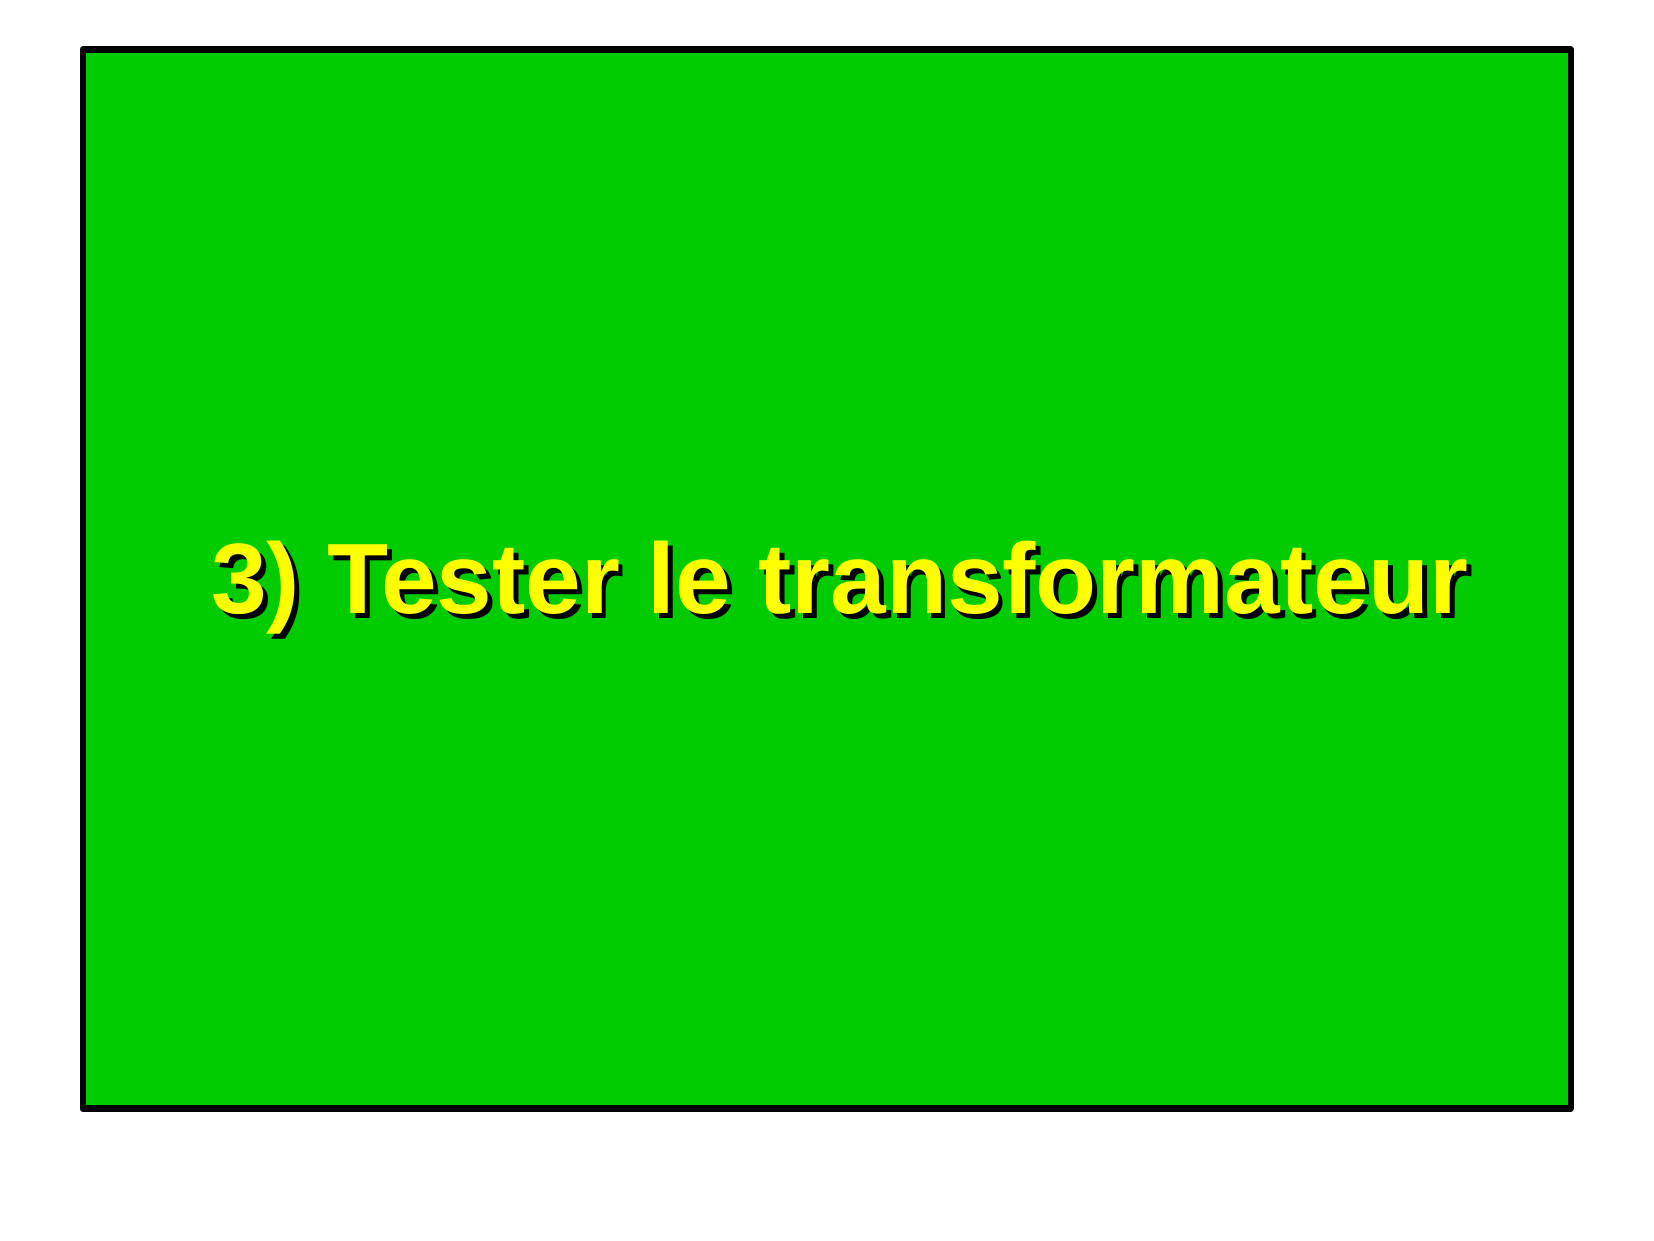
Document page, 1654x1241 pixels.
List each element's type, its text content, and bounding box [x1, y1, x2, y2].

subtitle 3) Tester le transformateur [82, 49, 1571, 1109]
